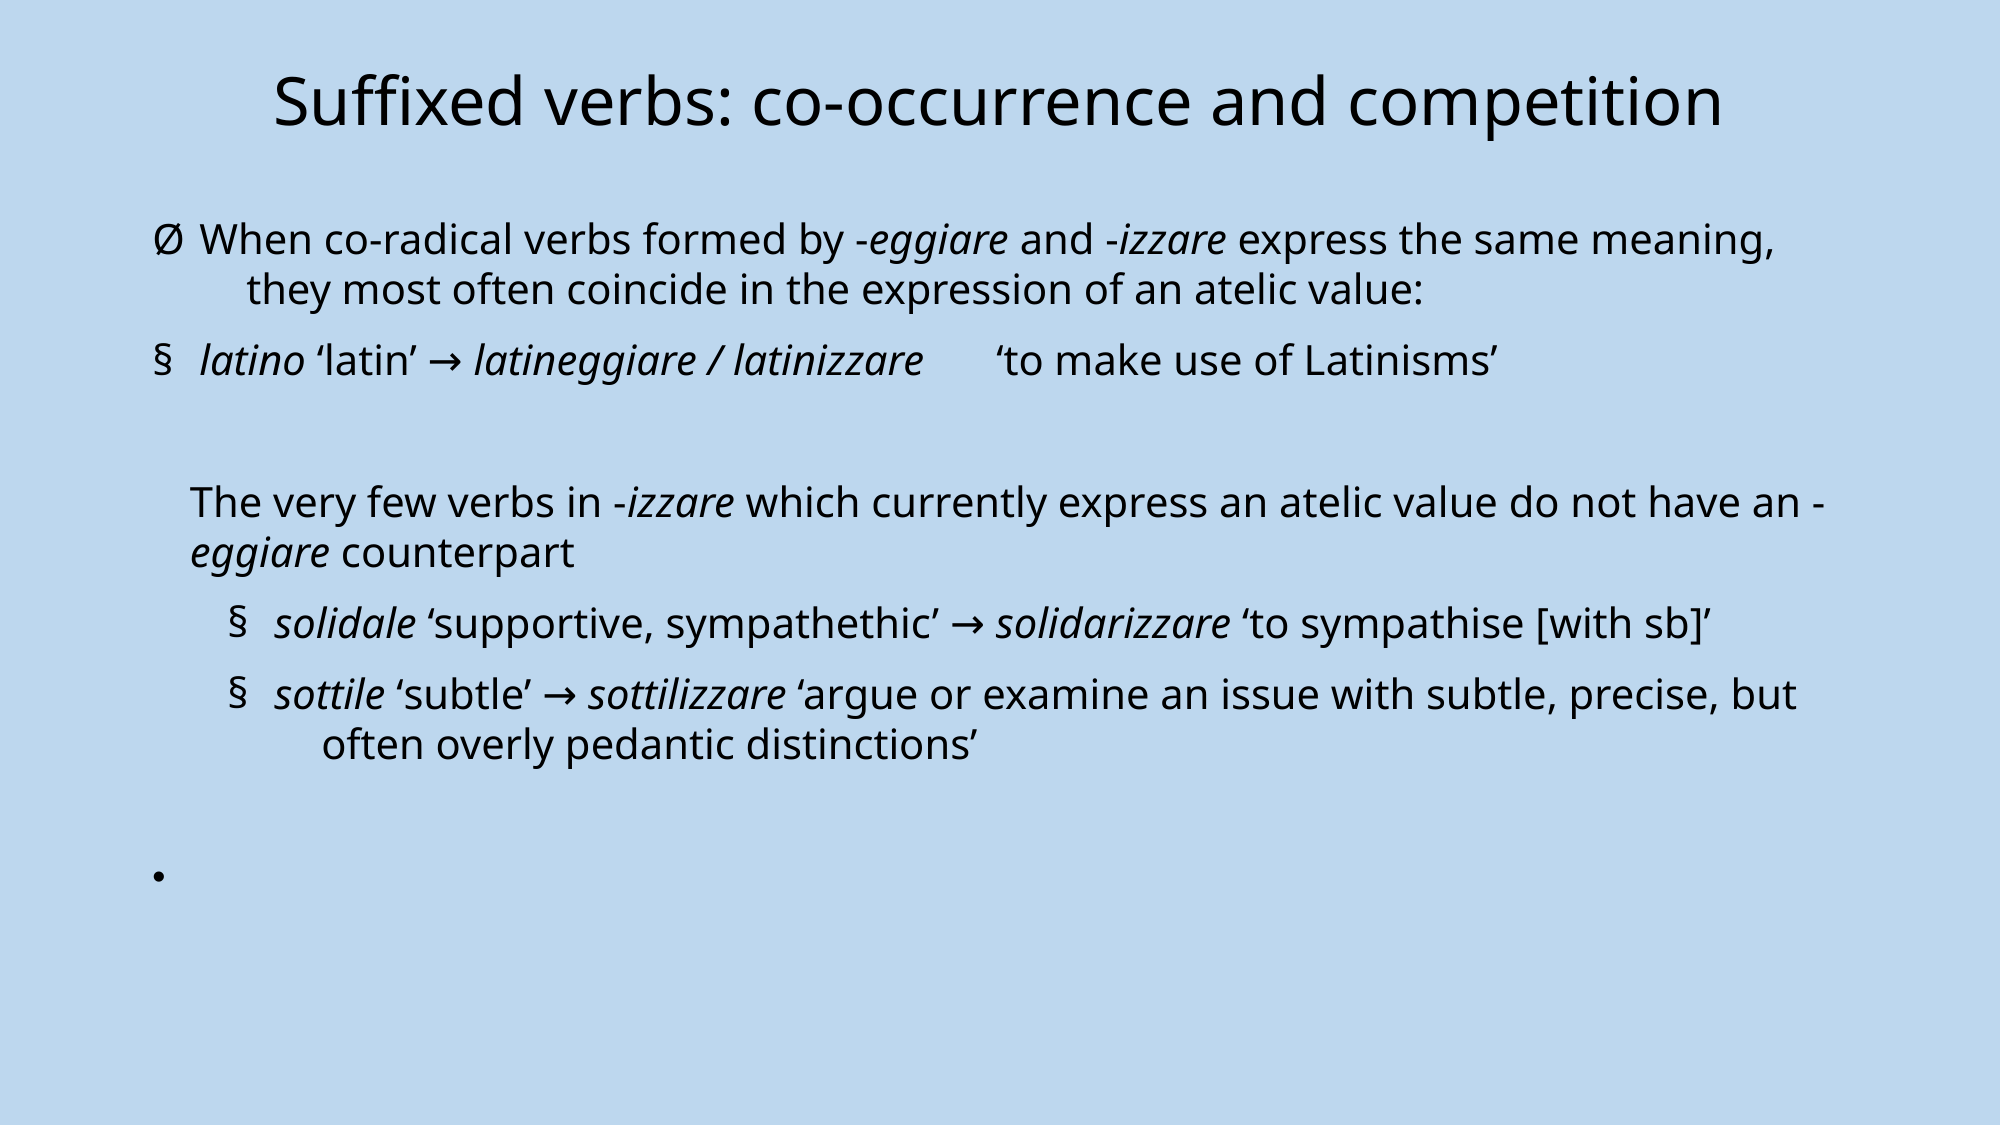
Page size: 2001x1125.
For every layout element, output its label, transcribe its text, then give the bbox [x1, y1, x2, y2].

text_box When co-radical verbs formed by -eggiare and -izzare express the same meaning, they most often coincide in the expression of an atelic value: latino ‘latin’ → latineggiare / latinizzare ‘to make use of Latinisms’ The very few verbs in -izzare which currently express an atelic value do not have an -eggiare counterpart solidale ‘supportive, sympathethic’ → solidarizzare ‘to sympathise [with sb]’ sottile ‘subtle’ → sottilizzare ‘argue or examine an issue with subtle, precise, but often overly pedantic distinctions’ [137, 205, 1882, 920]
text_box Suffixed verbs: co-occurrence and competition [137, 59, 1863, 205]
